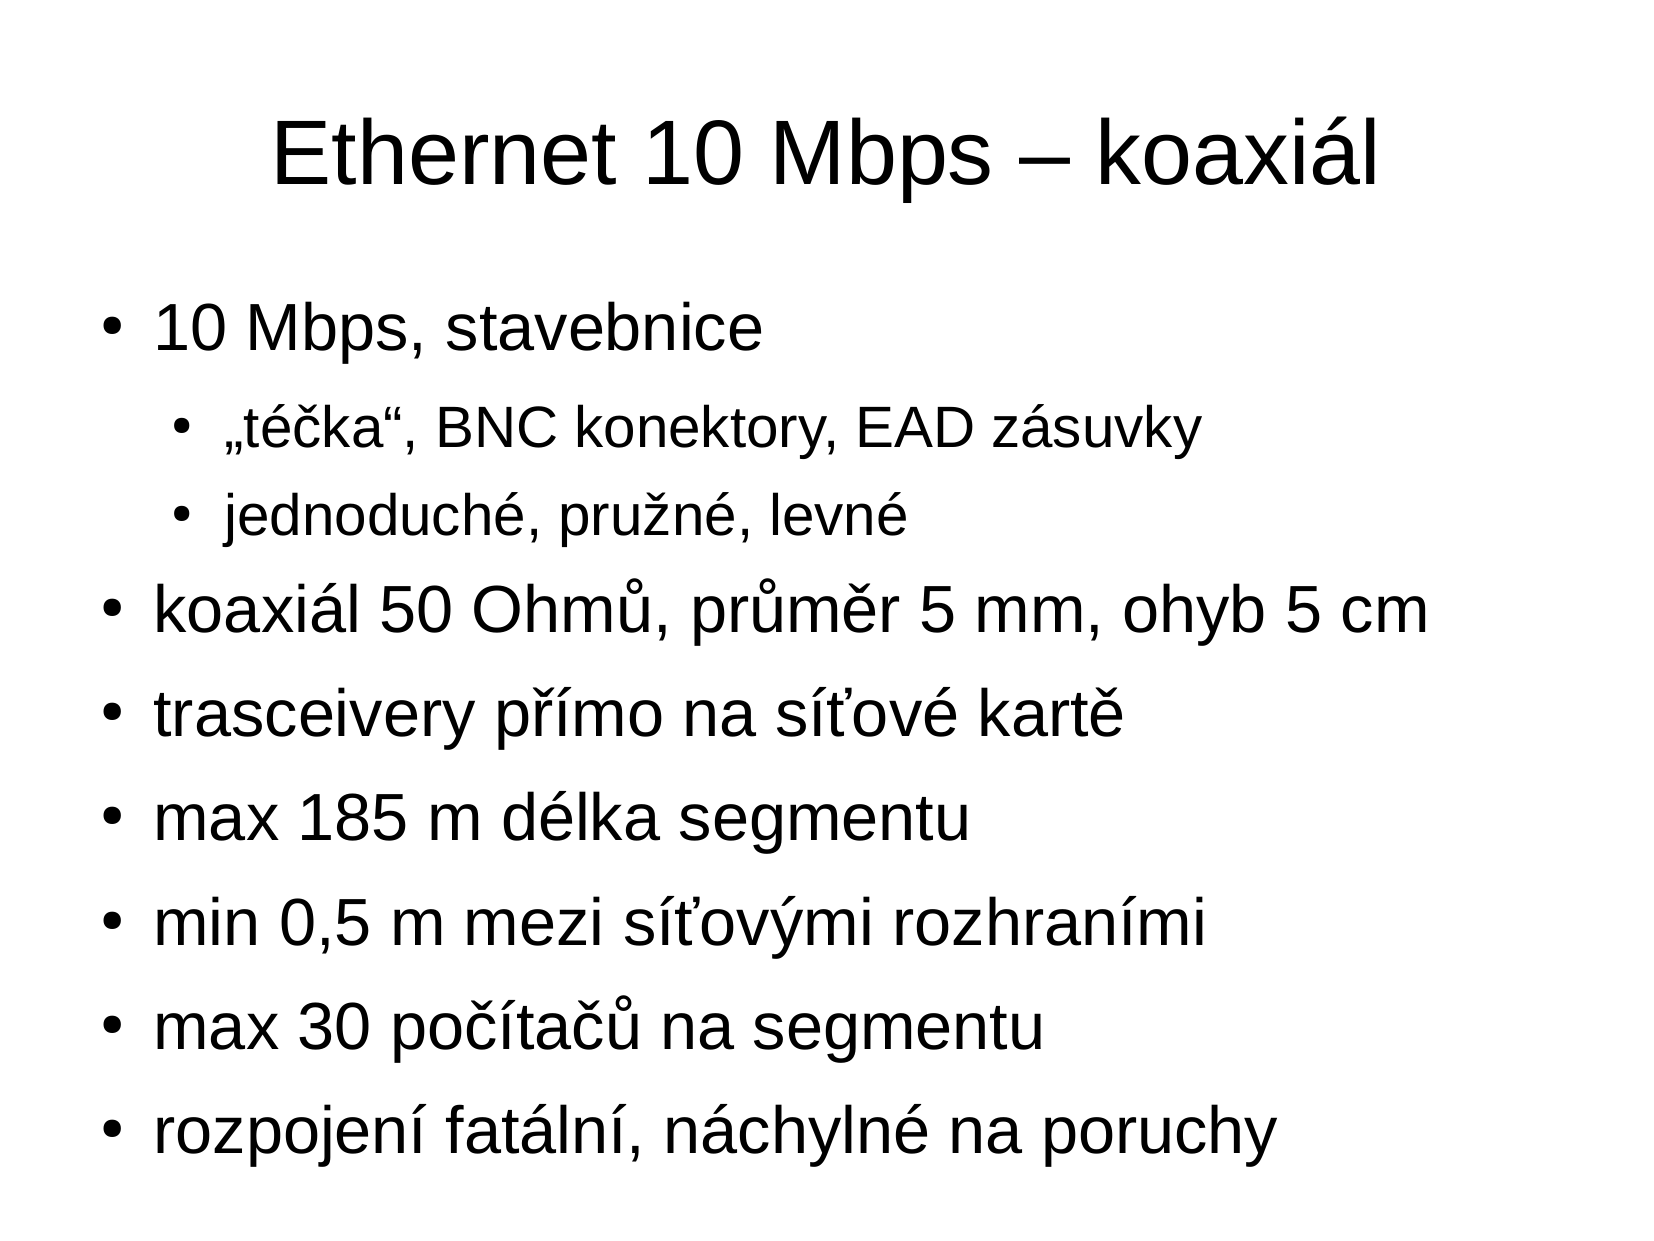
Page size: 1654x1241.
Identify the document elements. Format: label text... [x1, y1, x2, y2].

list 10 Mbps, stavebnice „téčka“, BNC konektory, EAD zásuvky jednoduché, pružné, levné koaxiál 50 Ohmů, průměr 5 mm, ohyb 5 cm trasceivery přímo na síťové kartě max 185 m délka segmentu min 0,5 m mezi síťovými rozhraními max 30 počítačů na segmentu rozpojení fatální, náchylné na poruchy [82, 290, 1571, 1169]
title Ethernet 10 Mbps – koaxiál [82, 56, 1571, 250]
